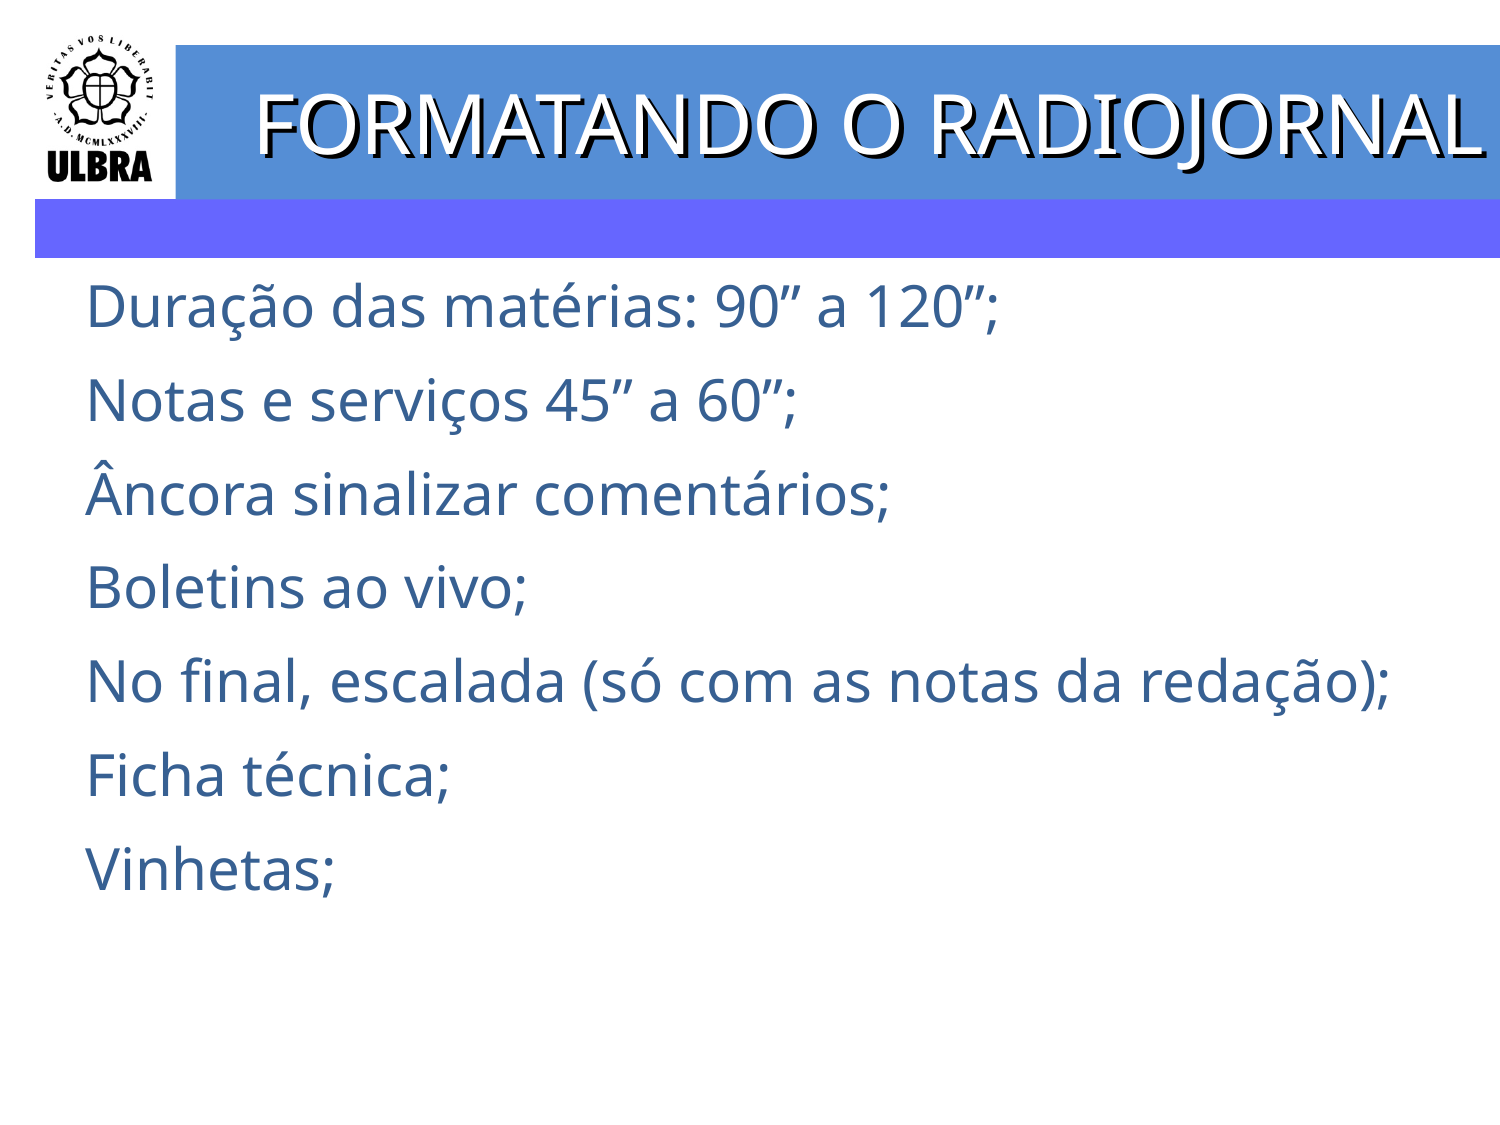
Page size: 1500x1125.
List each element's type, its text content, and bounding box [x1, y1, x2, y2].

list Duração das matérias: 90” a 120”; Notas e serviços 45” a 60”; Âncora sinalizar comentários; Boletins ao vivo; No final, escalada (só com as notas da redação); Ficha técnica; Vinhetas; [70, 257, 1421, 1005]
picture [46, 35, 153, 182]
title FORMATANDO O RADIOJORNAL [175, 45, 1500, 200]
